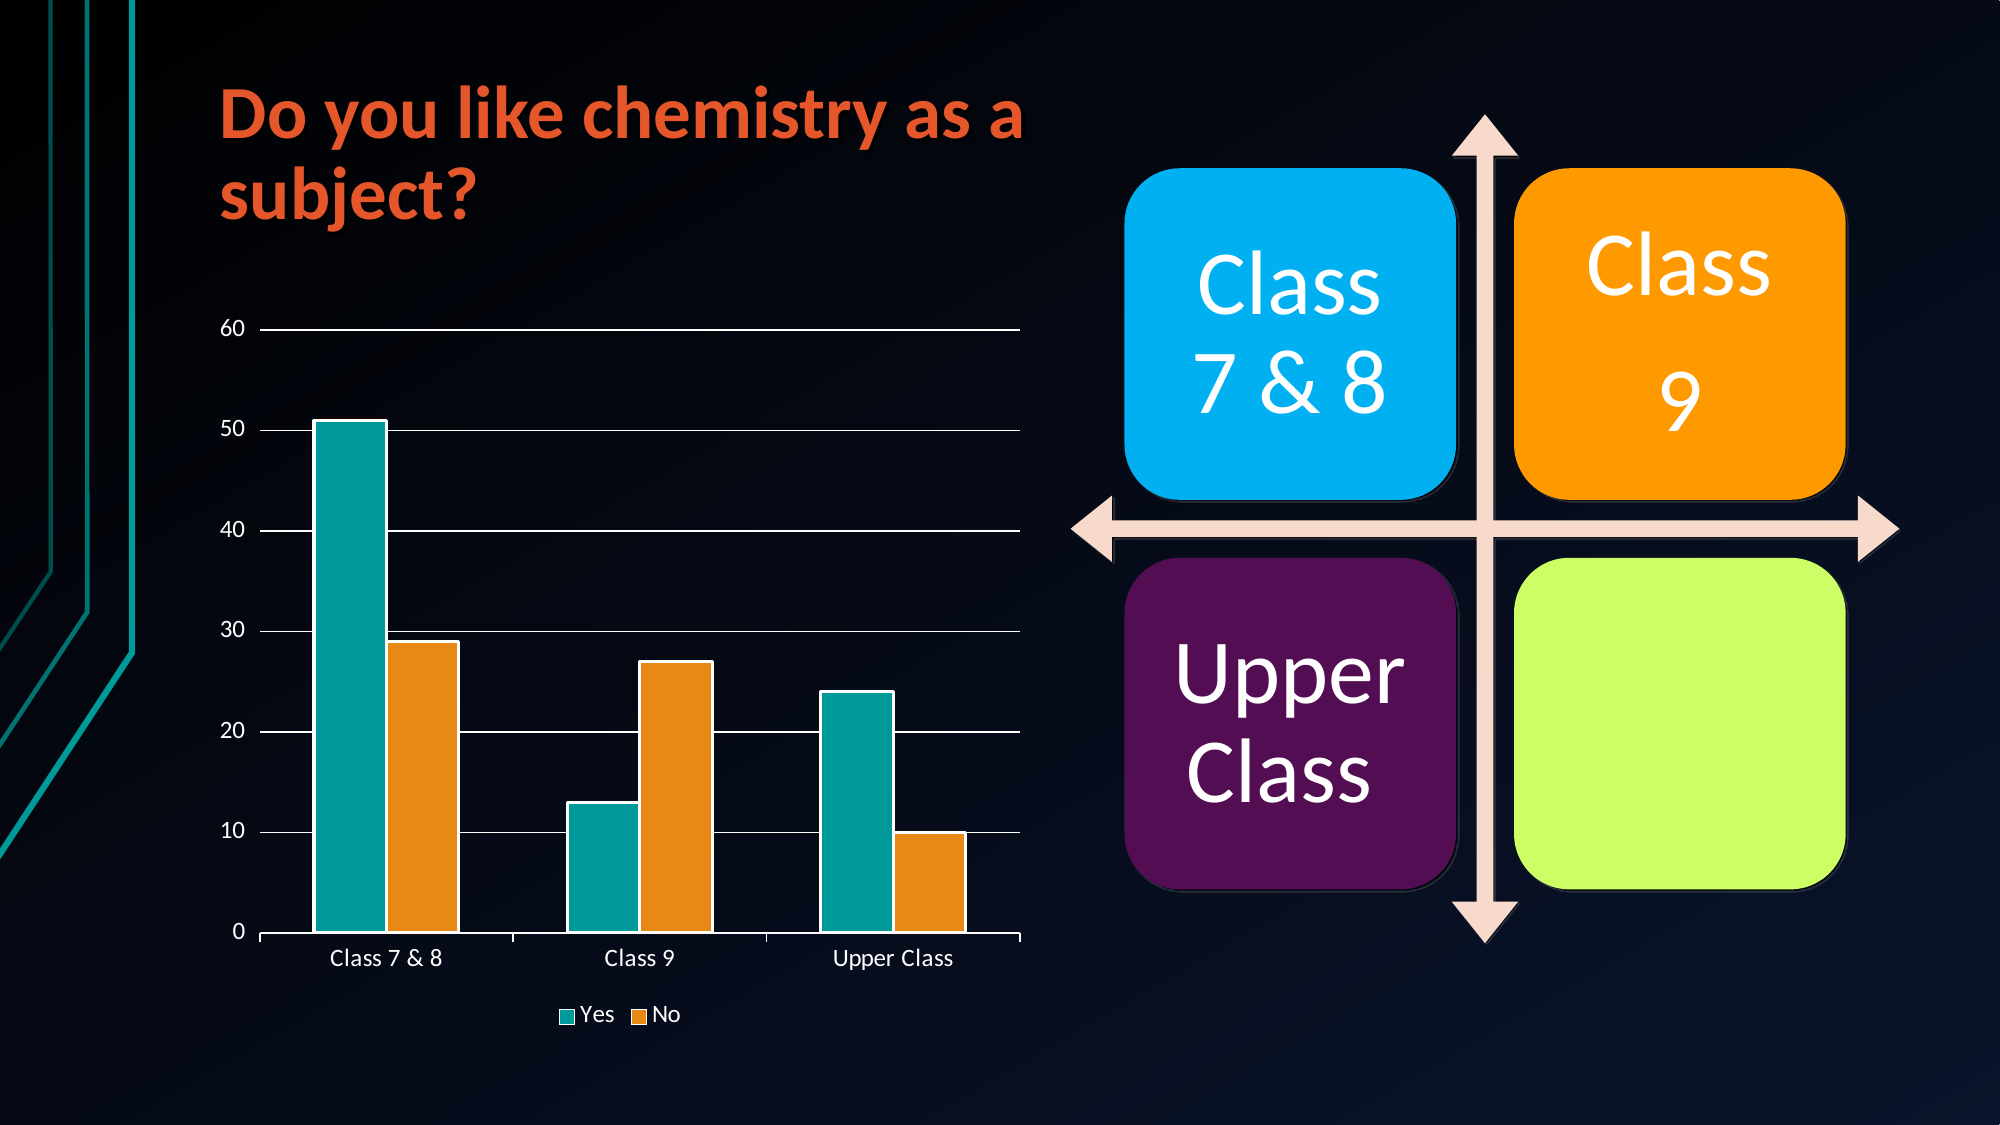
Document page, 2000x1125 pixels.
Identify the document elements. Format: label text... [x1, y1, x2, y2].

title Do you like chemistry as a subject? [199, 45, 1900, 246]
text_box Upper Class [1124, 557, 1457, 890]
text_box [1070, 114, 1900, 944]
text_box Class 9 [1514, 168, 1846, 500]
chart [203, 302, 1037, 1036]
text_box [1514, 557, 1846, 890]
text_box Class 7 & 8 [1124, 168, 1457, 500]
